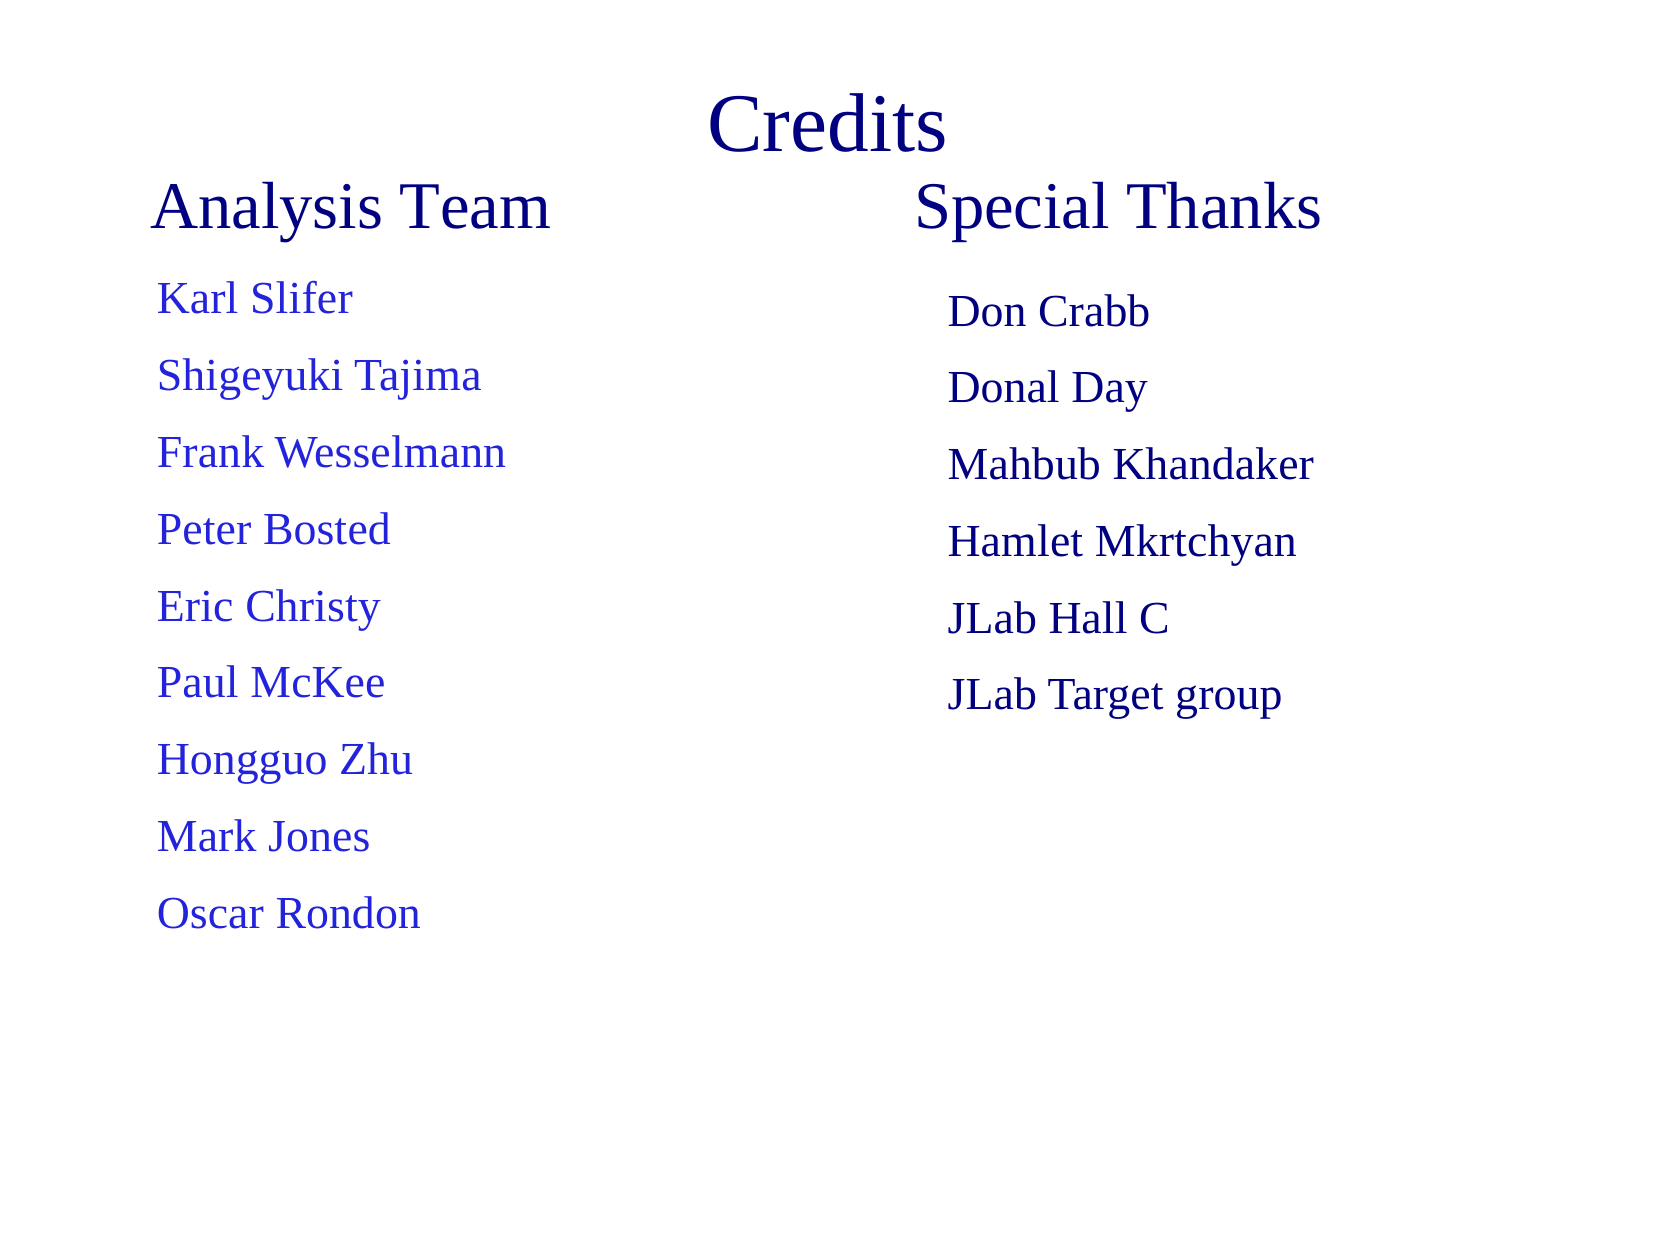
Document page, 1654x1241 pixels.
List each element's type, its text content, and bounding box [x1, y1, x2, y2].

list Karl Slifer Shigeyuki Tajima Frank Wesselmann Peter Bosted Eric Christy Paul McKee Hongguo Zhu Mark Jones Oscar Rondon [121, 273, 811, 939]
list Don Crabb Donal Day Mahbub Khandaker Hamlet Mkrtchyan JLab Hall C JLab Target group [930, 285, 1619, 729]
title Credits Analysis Team Special Thanks [121, 77, 1534, 336]
